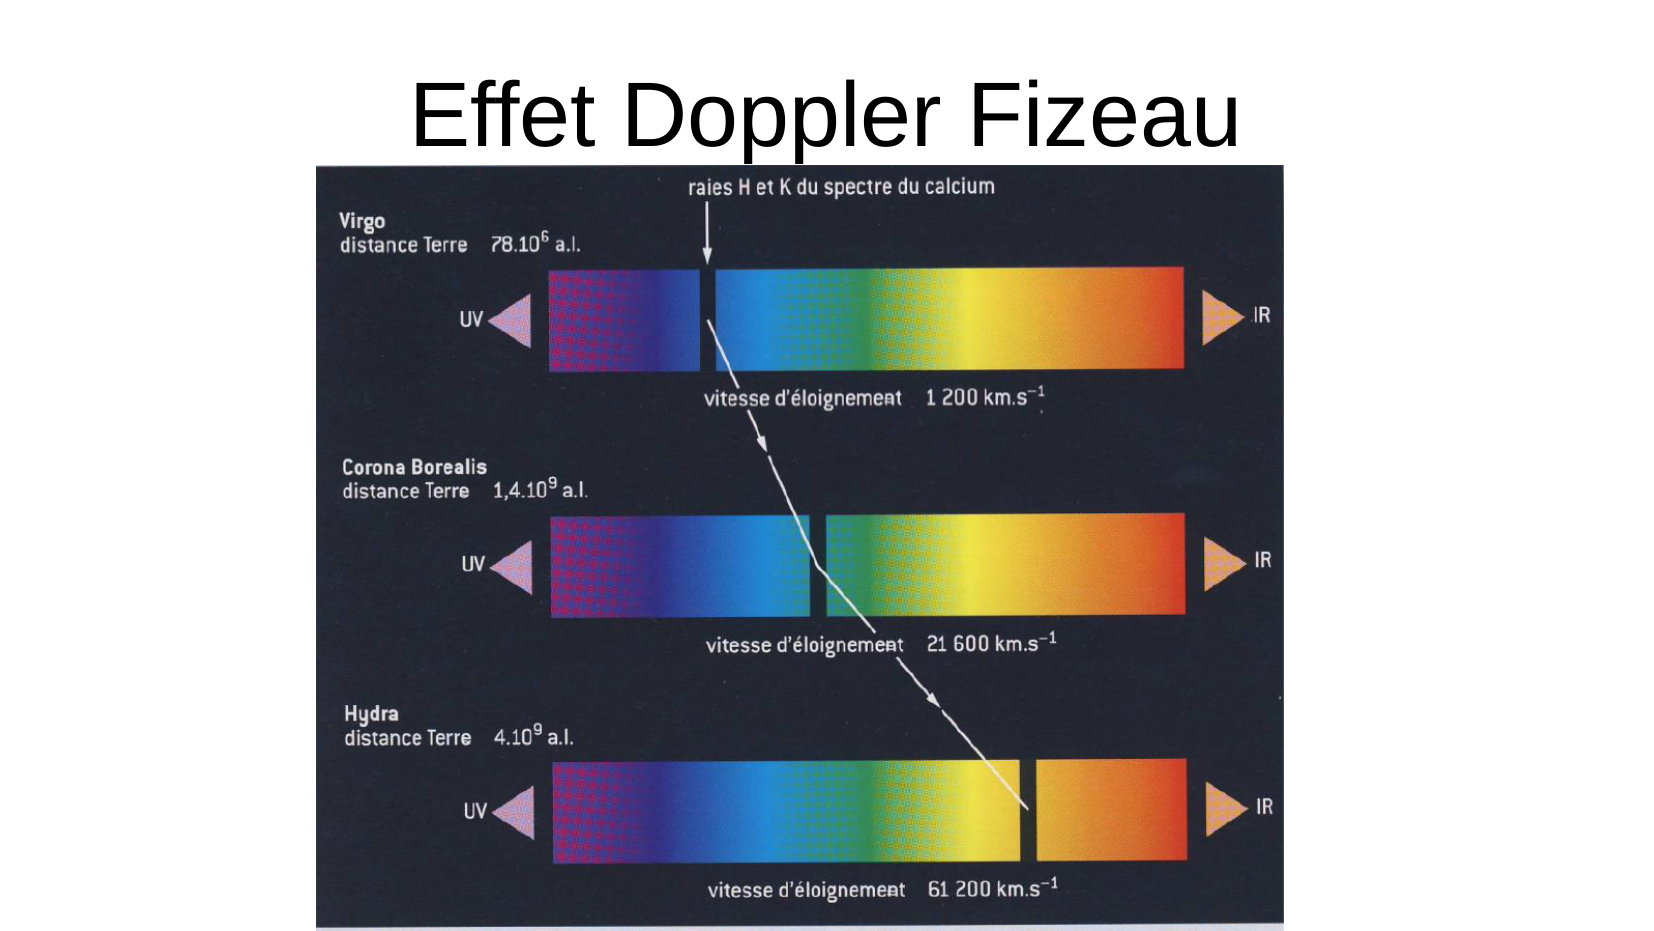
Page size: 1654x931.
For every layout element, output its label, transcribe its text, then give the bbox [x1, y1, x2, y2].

title Effet Doppler Fizeau [82, 37, 1571, 193]
picture [315, 164, 1288, 931]
